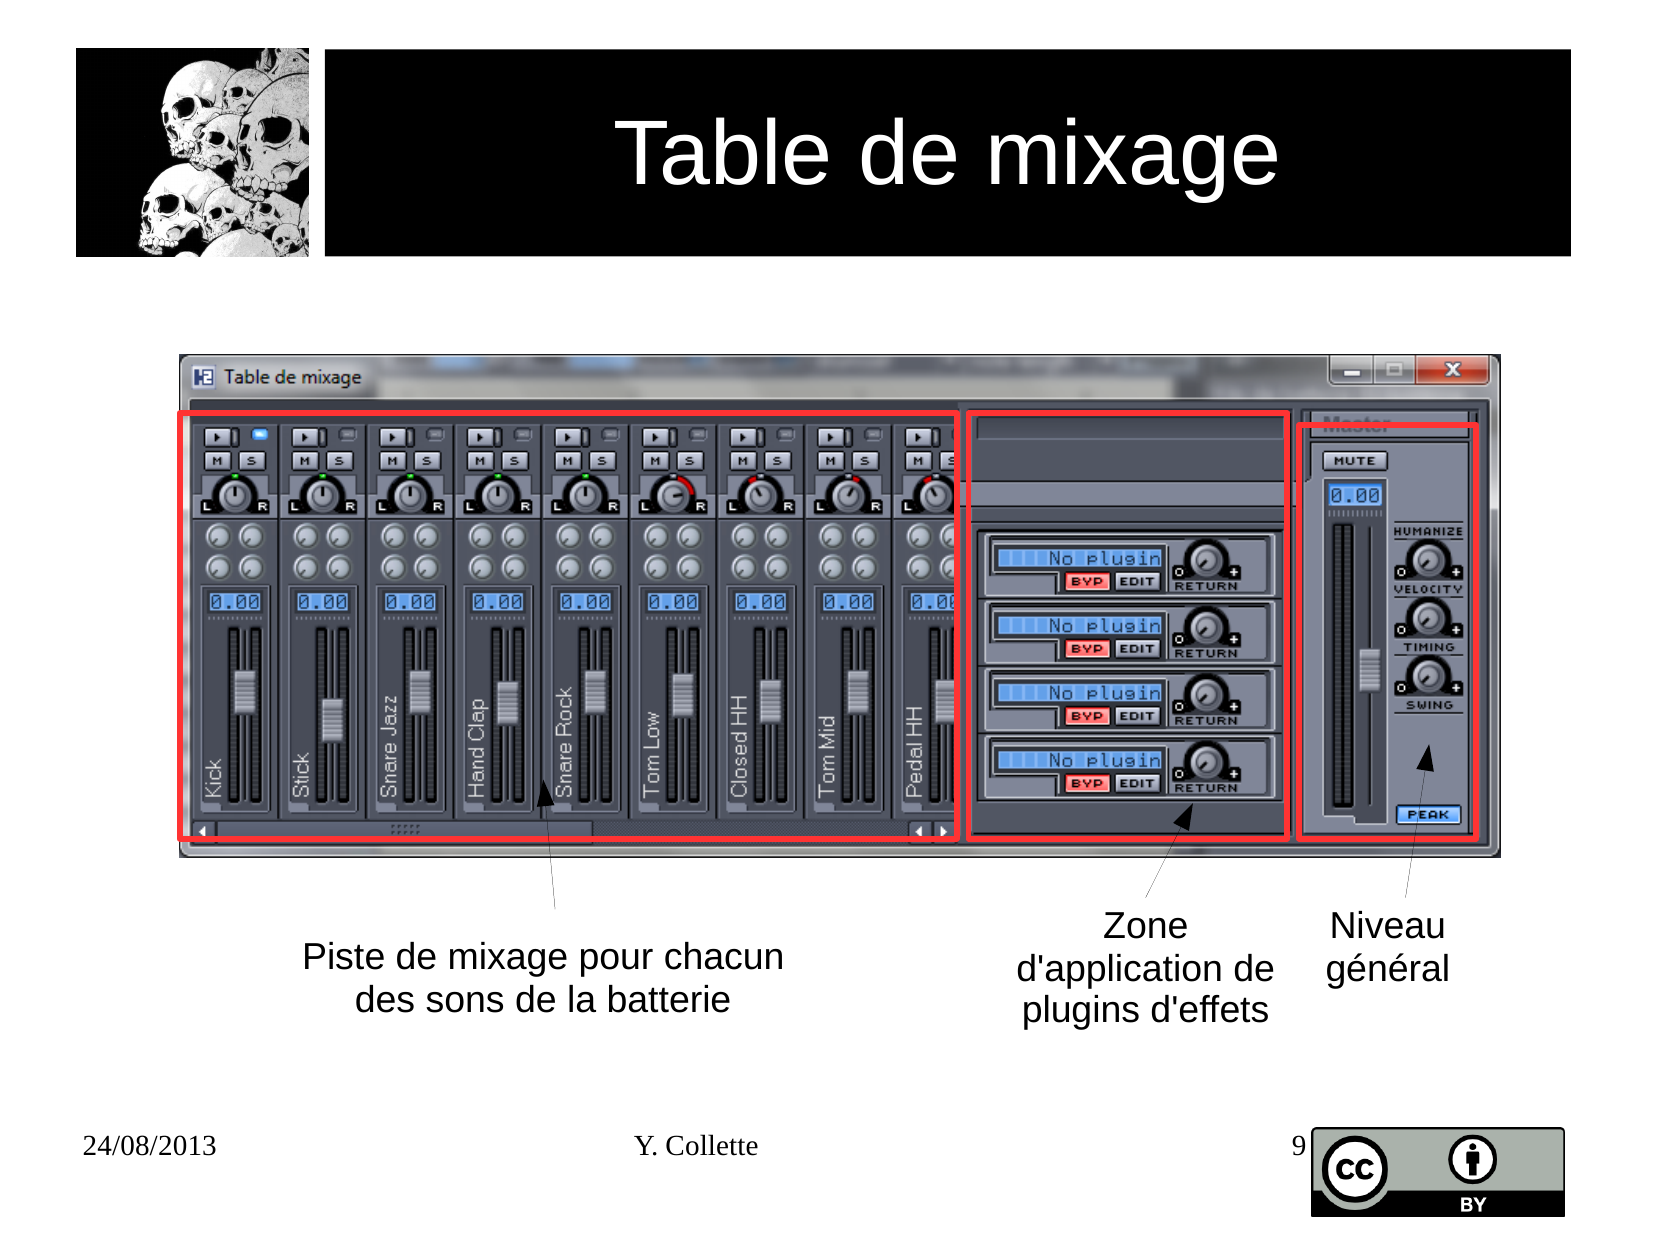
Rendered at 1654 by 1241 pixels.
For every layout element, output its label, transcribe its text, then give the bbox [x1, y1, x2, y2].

picture [1311, 1127, 1565, 1217]
text_box Zone d'application de plugins d'effets [992, 897, 1300, 1039]
title Table de mixage [324, 49, 1571, 257]
picture [76, 48, 309, 257]
text_box Niveau général [1299, 897, 1477, 997]
picture [1302, 428, 1473, 836]
picture [183, 416, 954, 836]
picture [179, 842, 550, 858]
picture [179, 354, 1501, 858]
text_box Piste de mixage pour chacun des sons de la batterie [271, 928, 815, 1028]
picture [971, 416, 1284, 836]
